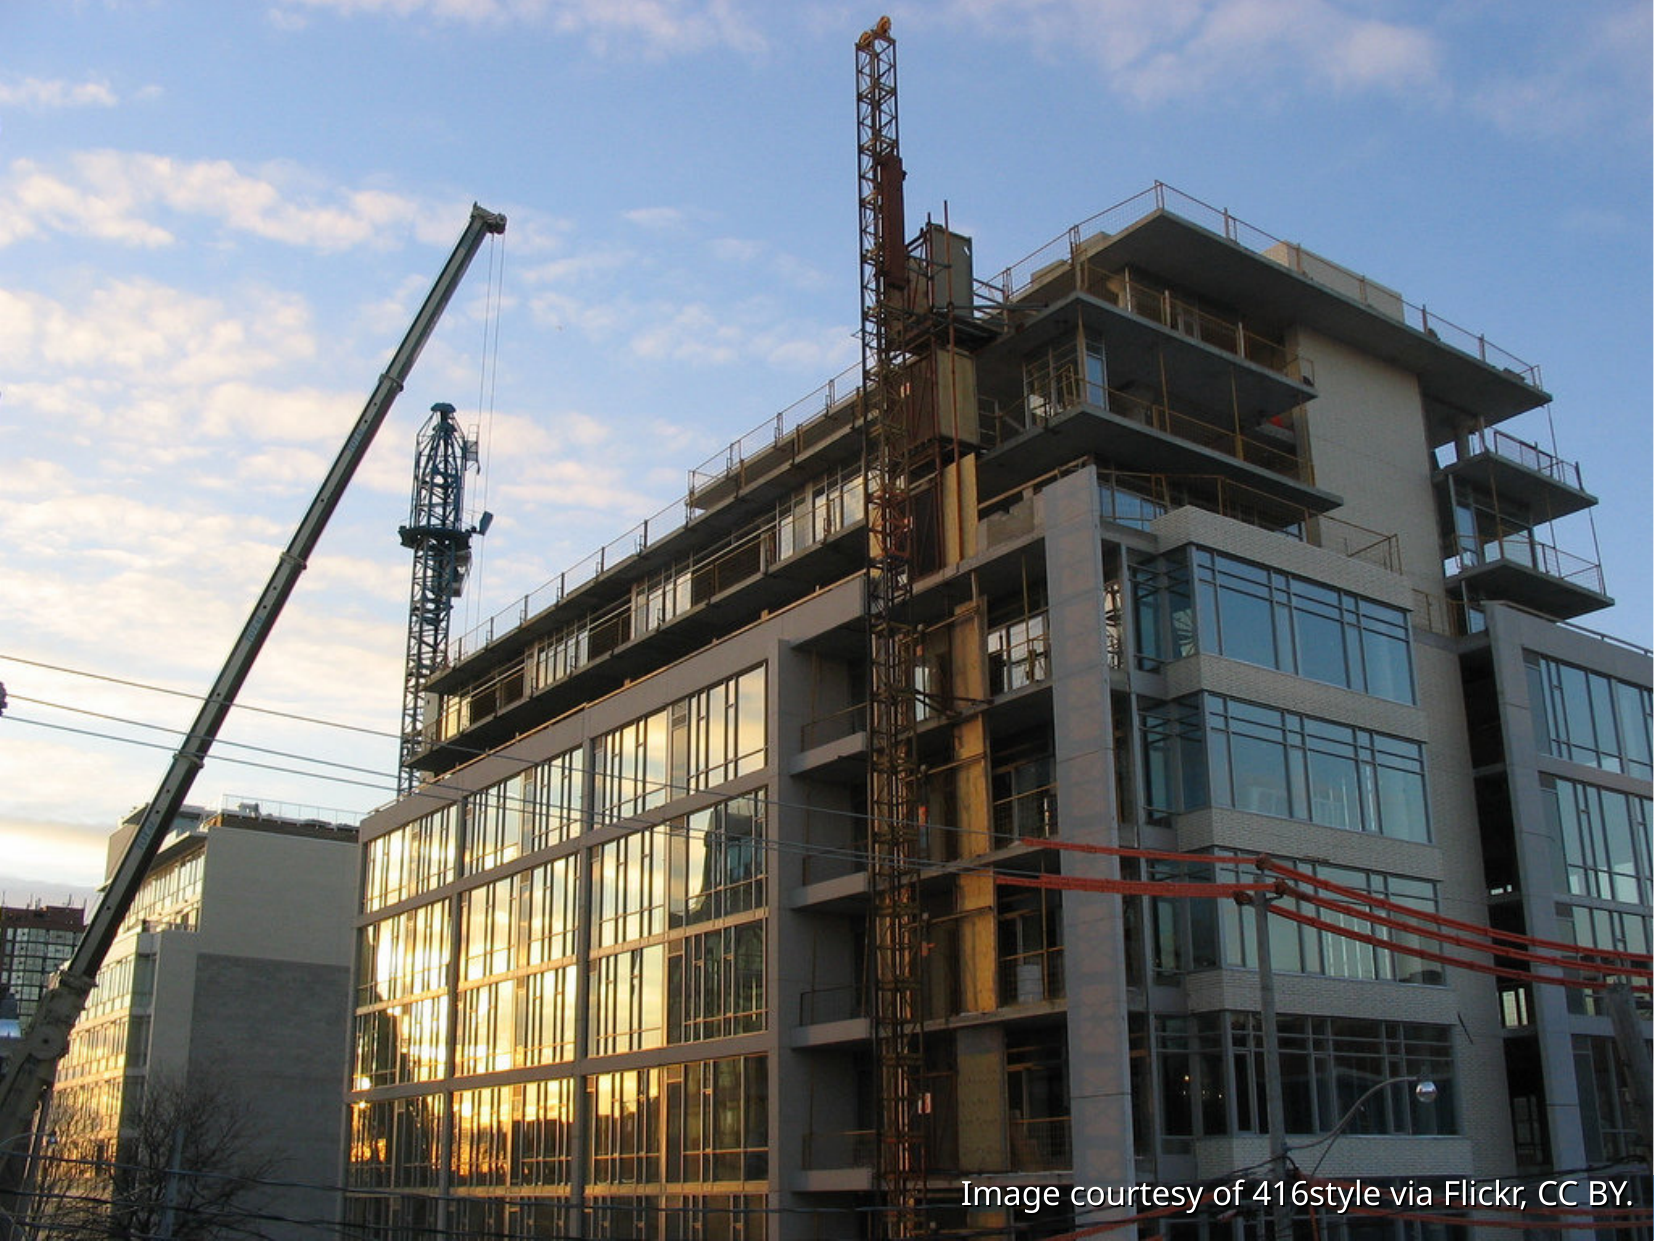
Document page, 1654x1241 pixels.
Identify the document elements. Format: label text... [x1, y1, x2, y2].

picture [0, 0, 1654, 1241]
text_box Image courtesy of 416style via Flickr, CC BY. [862, 1162, 1651, 1215]
